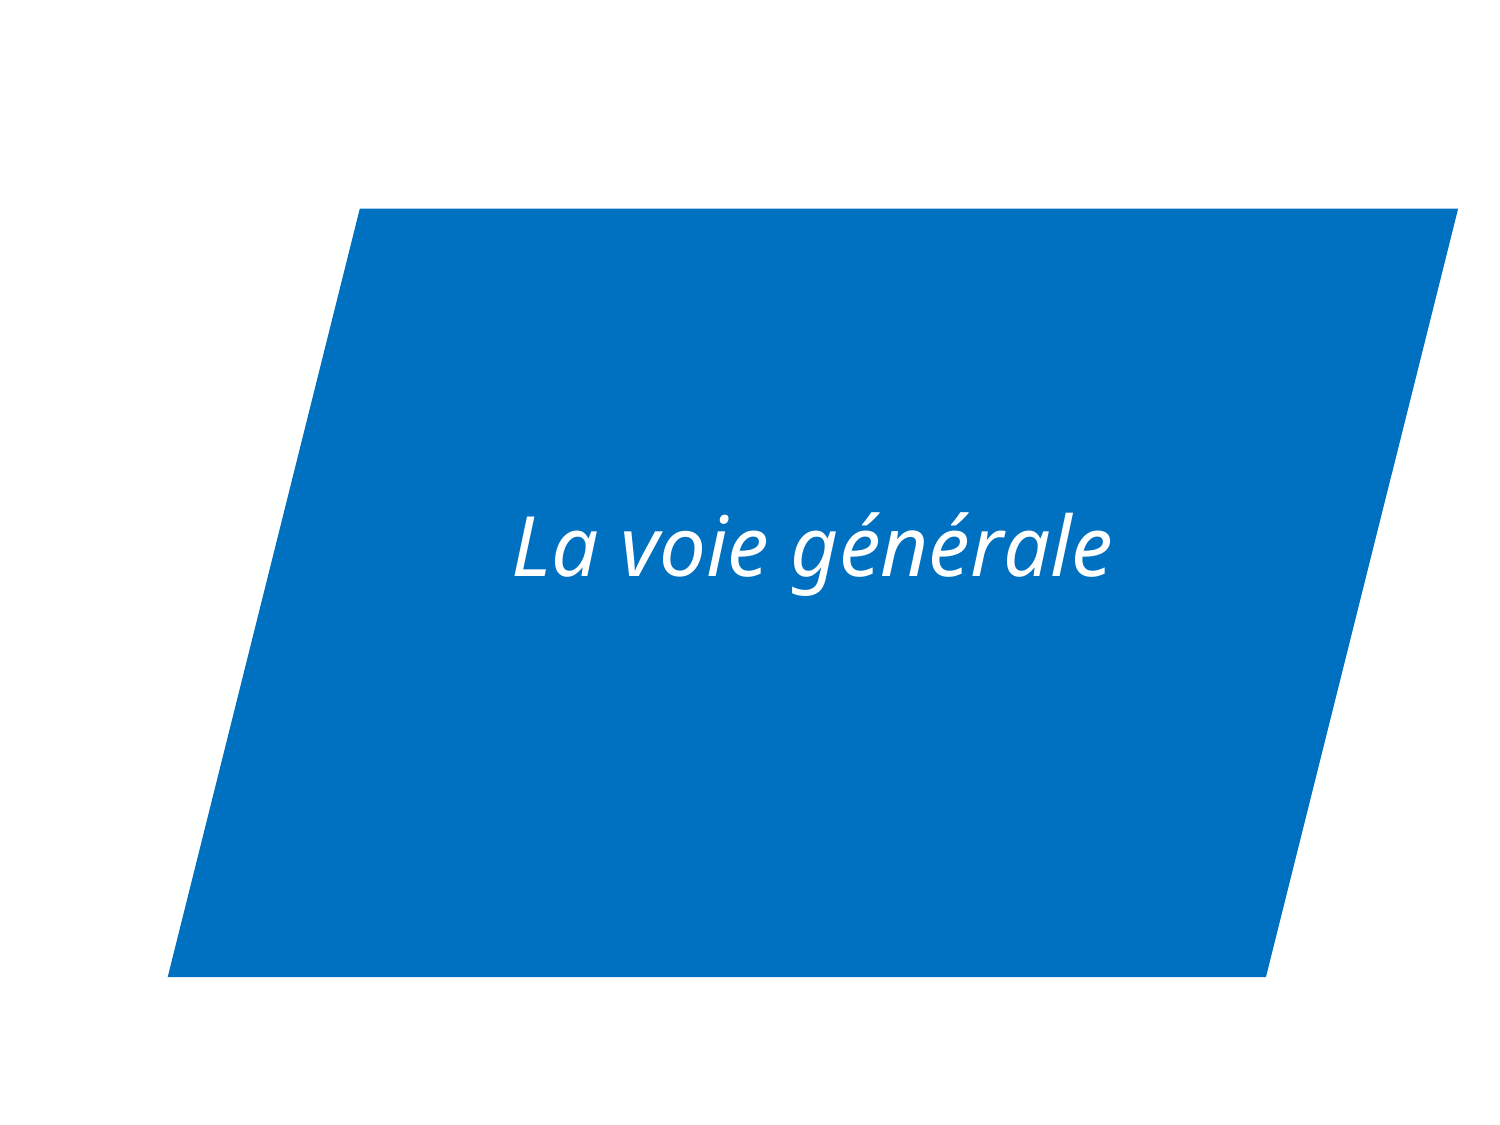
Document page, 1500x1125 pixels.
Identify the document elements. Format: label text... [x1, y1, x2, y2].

text_box La voie générale [167, 208, 1459, 978]
